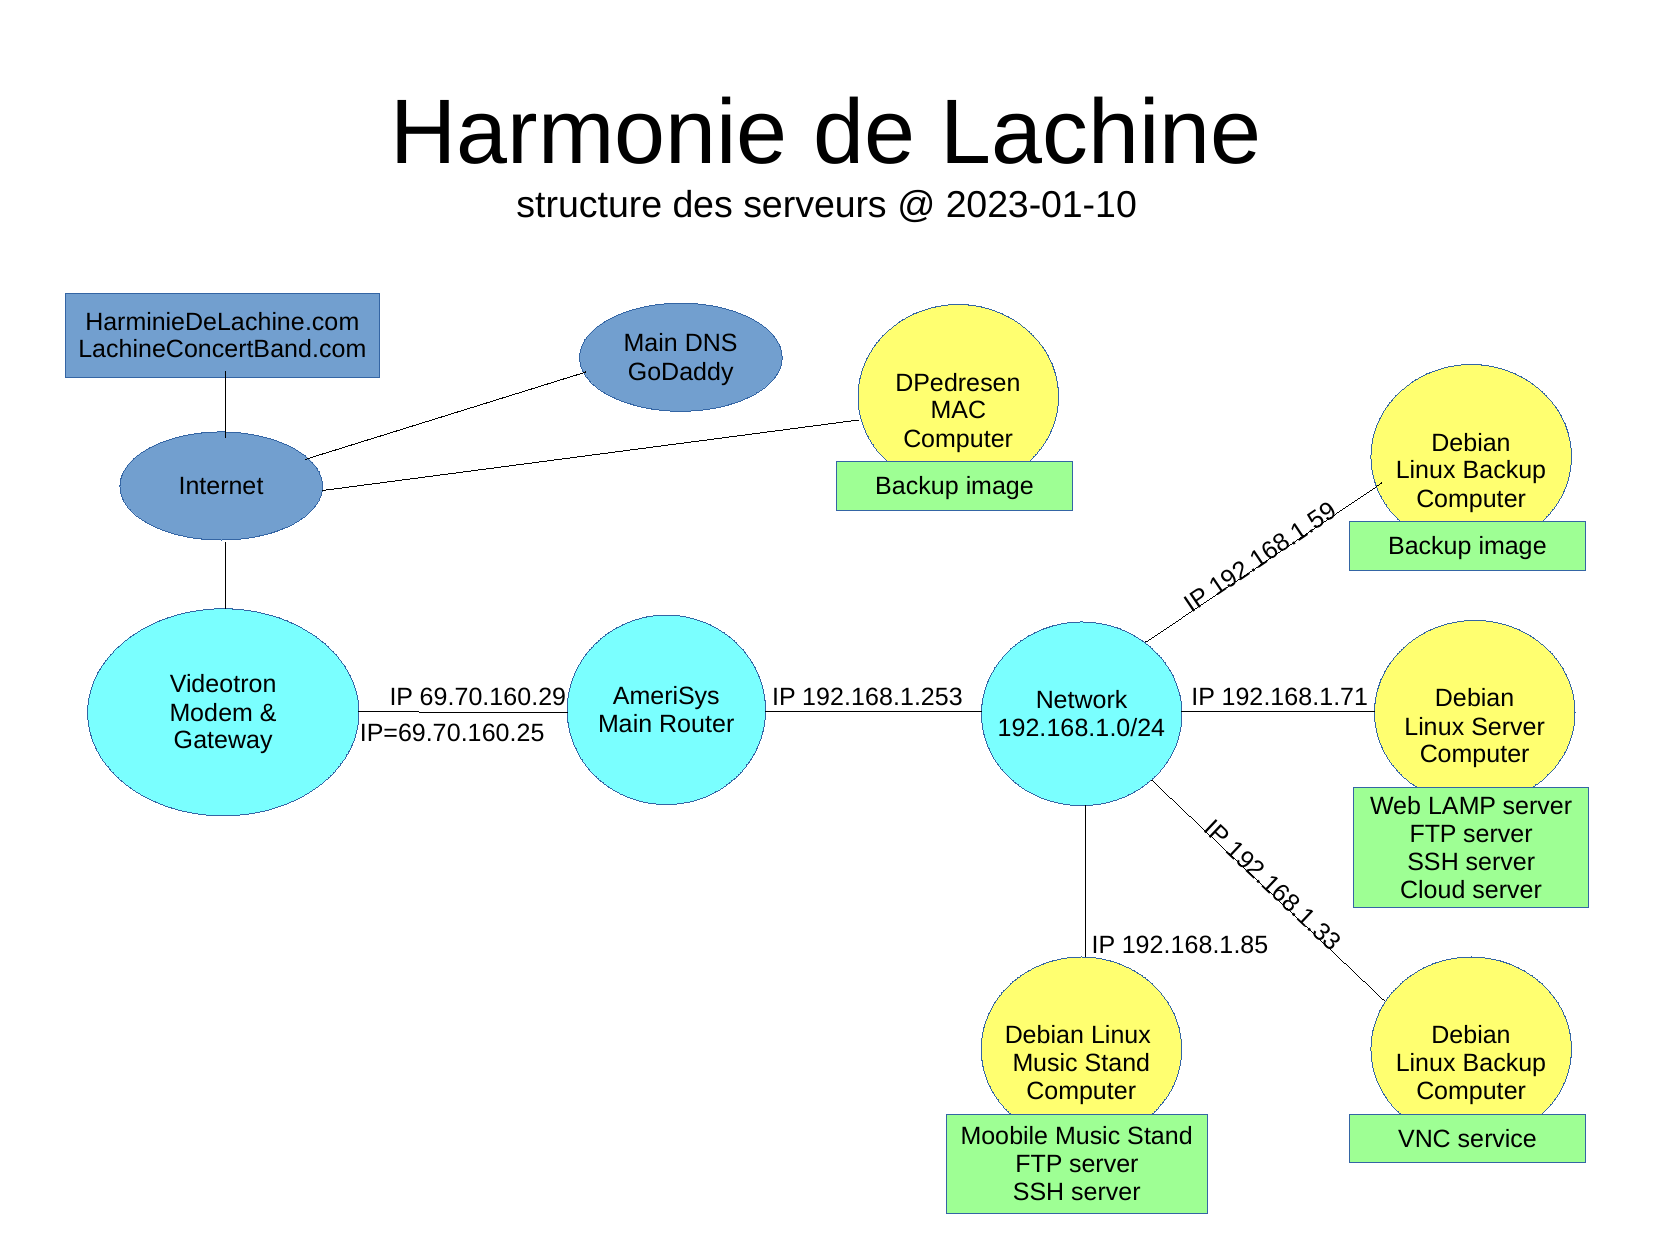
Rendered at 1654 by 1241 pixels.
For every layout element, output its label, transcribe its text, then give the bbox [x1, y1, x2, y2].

text_box Network 192.168.1.0/24 [981, 621, 1182, 806]
text_box Main DNS GoDaddy [579, 303, 783, 412]
text_box VNC service [1349, 1114, 1586, 1163]
text_box IP 69.70.160.29 [374, 674, 582, 718]
title Harmonie de Lachine structure des serveurs @ 2023-01-10 [82, 49, 1571, 257]
text_box IP 192.168.1.253 [757, 674, 979, 718]
text_box Debian Linux Server Computer [1374, 620, 1576, 787]
text_box IP 192.168.1.85 [1076, 923, 1284, 967]
text_box Debian Linux Music Stand Computer [981, 957, 1182, 1114]
text_box Backup image [1349, 521, 1586, 571]
text_box Debian Linux Backup Computer [1370, 364, 1572, 521]
text_box Internet [119, 431, 323, 541]
text_box IP=69.70.160.25 [345, 710, 560, 754]
text_box AmeriSys Main Router [567, 615, 766, 805]
text_box HarminieDeLachine.com LachineConcertBand.com [65, 293, 380, 378]
text_box Backup image [836, 461, 1073, 511]
text_box Web LAMP server FTP server SSH server Cloud server [1353, 787, 1589, 908]
text_box DPedresen MAC Computer [858, 304, 1059, 461]
text_box Debian Linux Backup Computer [1370, 956, 1572, 1114]
text_box Moobile Music Stand FTP server SSH server [946, 1114, 1208, 1214]
text_box Videotron Modem & Gateway [87, 608, 359, 816]
text_box IP 192.168.1.71 [1176, 674, 1384, 718]
